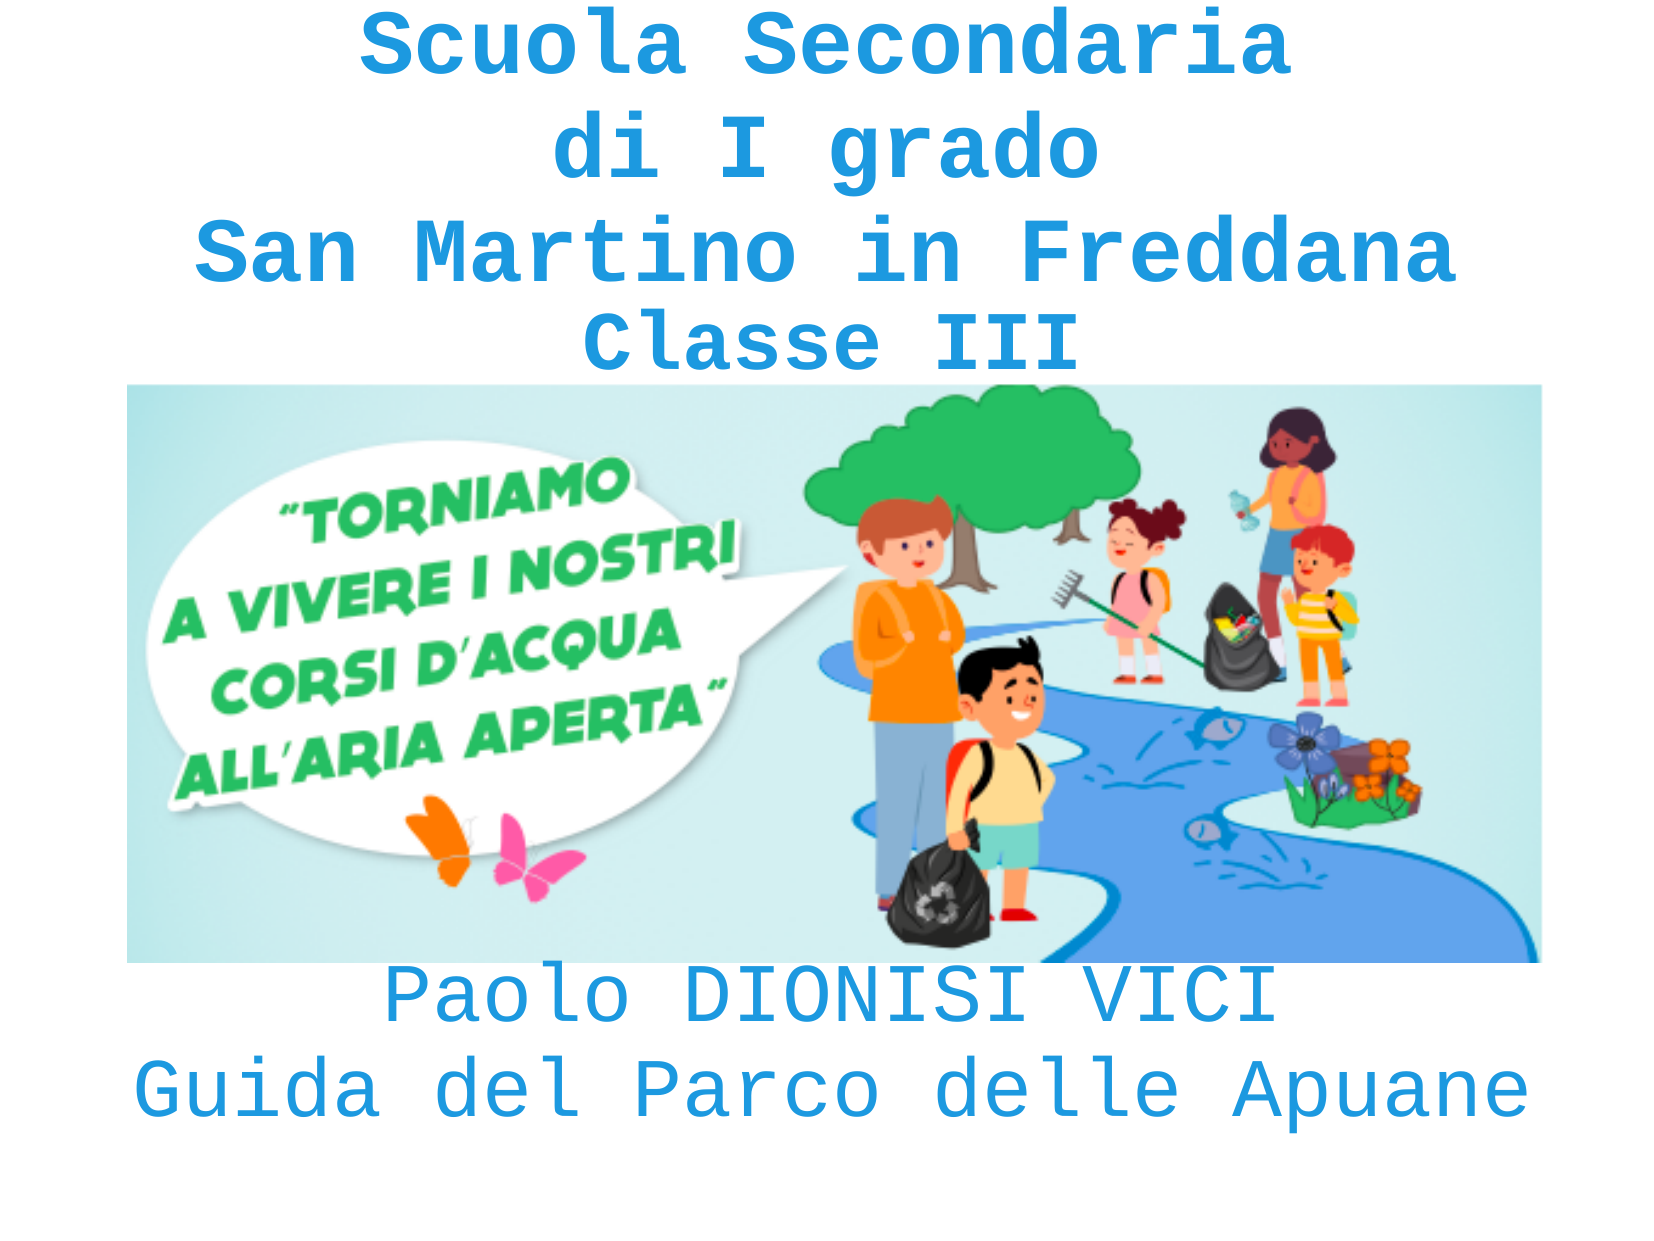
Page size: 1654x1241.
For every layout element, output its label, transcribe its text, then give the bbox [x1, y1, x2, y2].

subtitle Classe III Paolo Dionisi Vici Guida del Parco delle Apuane [88, 316, 1577, 1125]
title Scuola Secondaria di I grado San Martino in Freddana [82, 15, 1571, 291]
